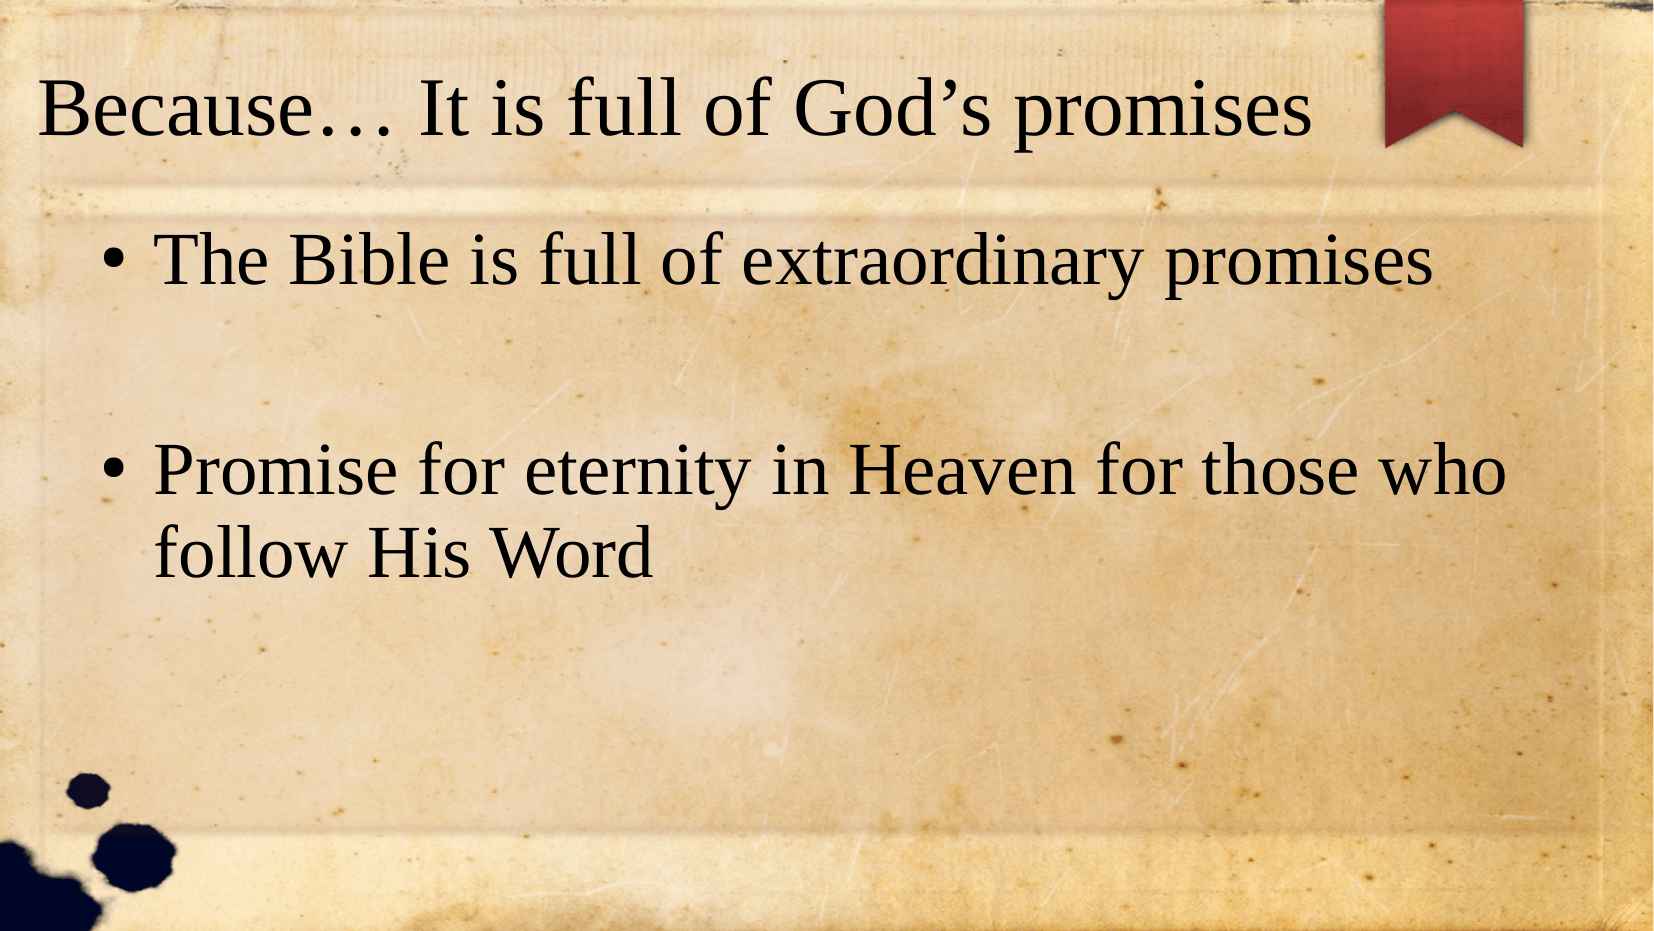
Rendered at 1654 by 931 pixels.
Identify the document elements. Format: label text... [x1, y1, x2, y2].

list The Bible is full of extraordinary promises Promise for eternity in Heaven for those who follow His Word [82, 217, 1576, 826]
title Because… It is full of God’s promises [37, 37, 1388, 178]
picture [0, 0, 1654, 931]
